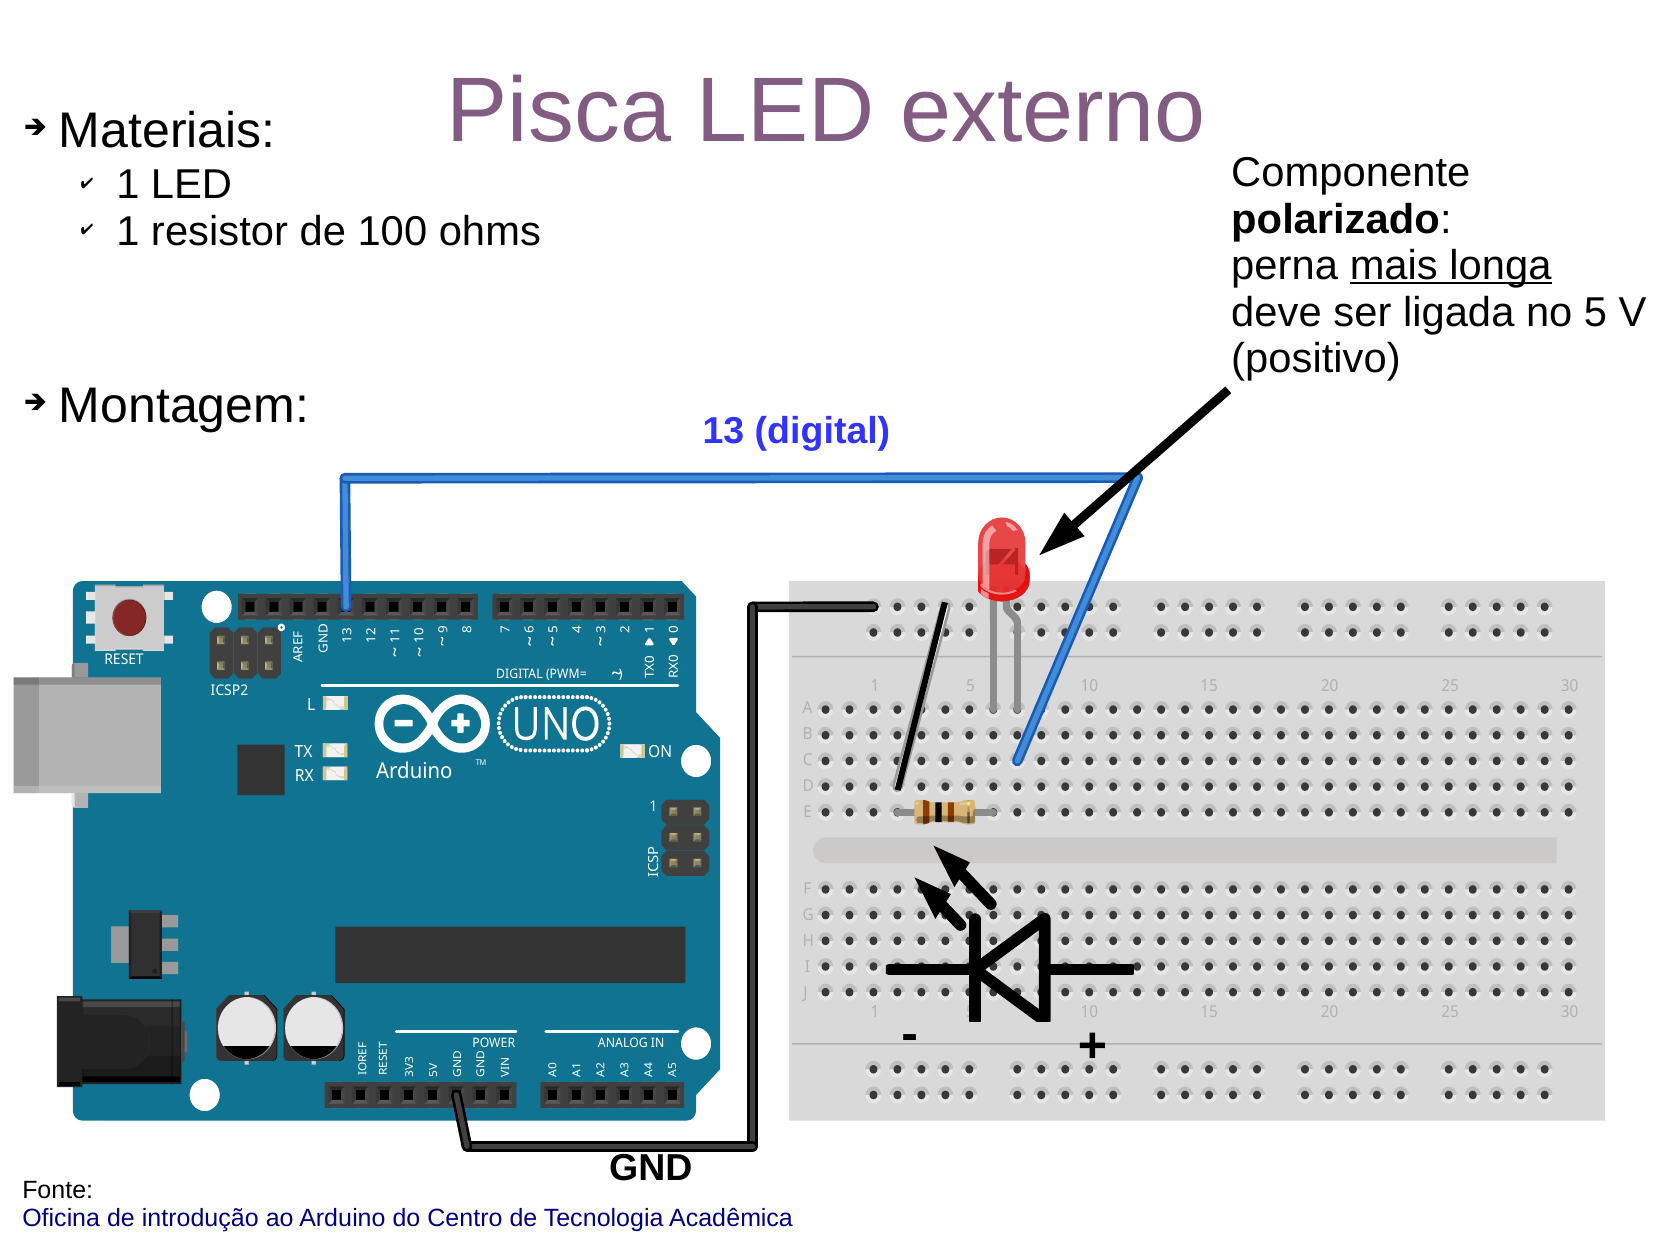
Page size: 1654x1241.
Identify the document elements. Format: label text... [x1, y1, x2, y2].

picture [11, 463, 1607, 1161]
title Pisca LED externo [82, 41, 1571, 178]
text_box - [886, 998, 934, 1070]
text_box 13 (digital) [687, 401, 906, 460]
text_box 1 LED 1 resistor de 100 ohms [66, 153, 674, 372]
text_box Componente polarizado: perna mais longa deve ser ligada no 5 V (positivo) [1181, 141, 1654, 402]
text_box + [1063, 1009, 1122, 1082]
title Montagem: [23, 366, 414, 444]
text_box Fonte: Oficina de introdução ao Arduino do Centro de Tecnologia Acadêmica [7, 1168, 1484, 1240]
title Materiais: [23, 82, 414, 178]
text_box GND [594, 1138, 708, 1168]
